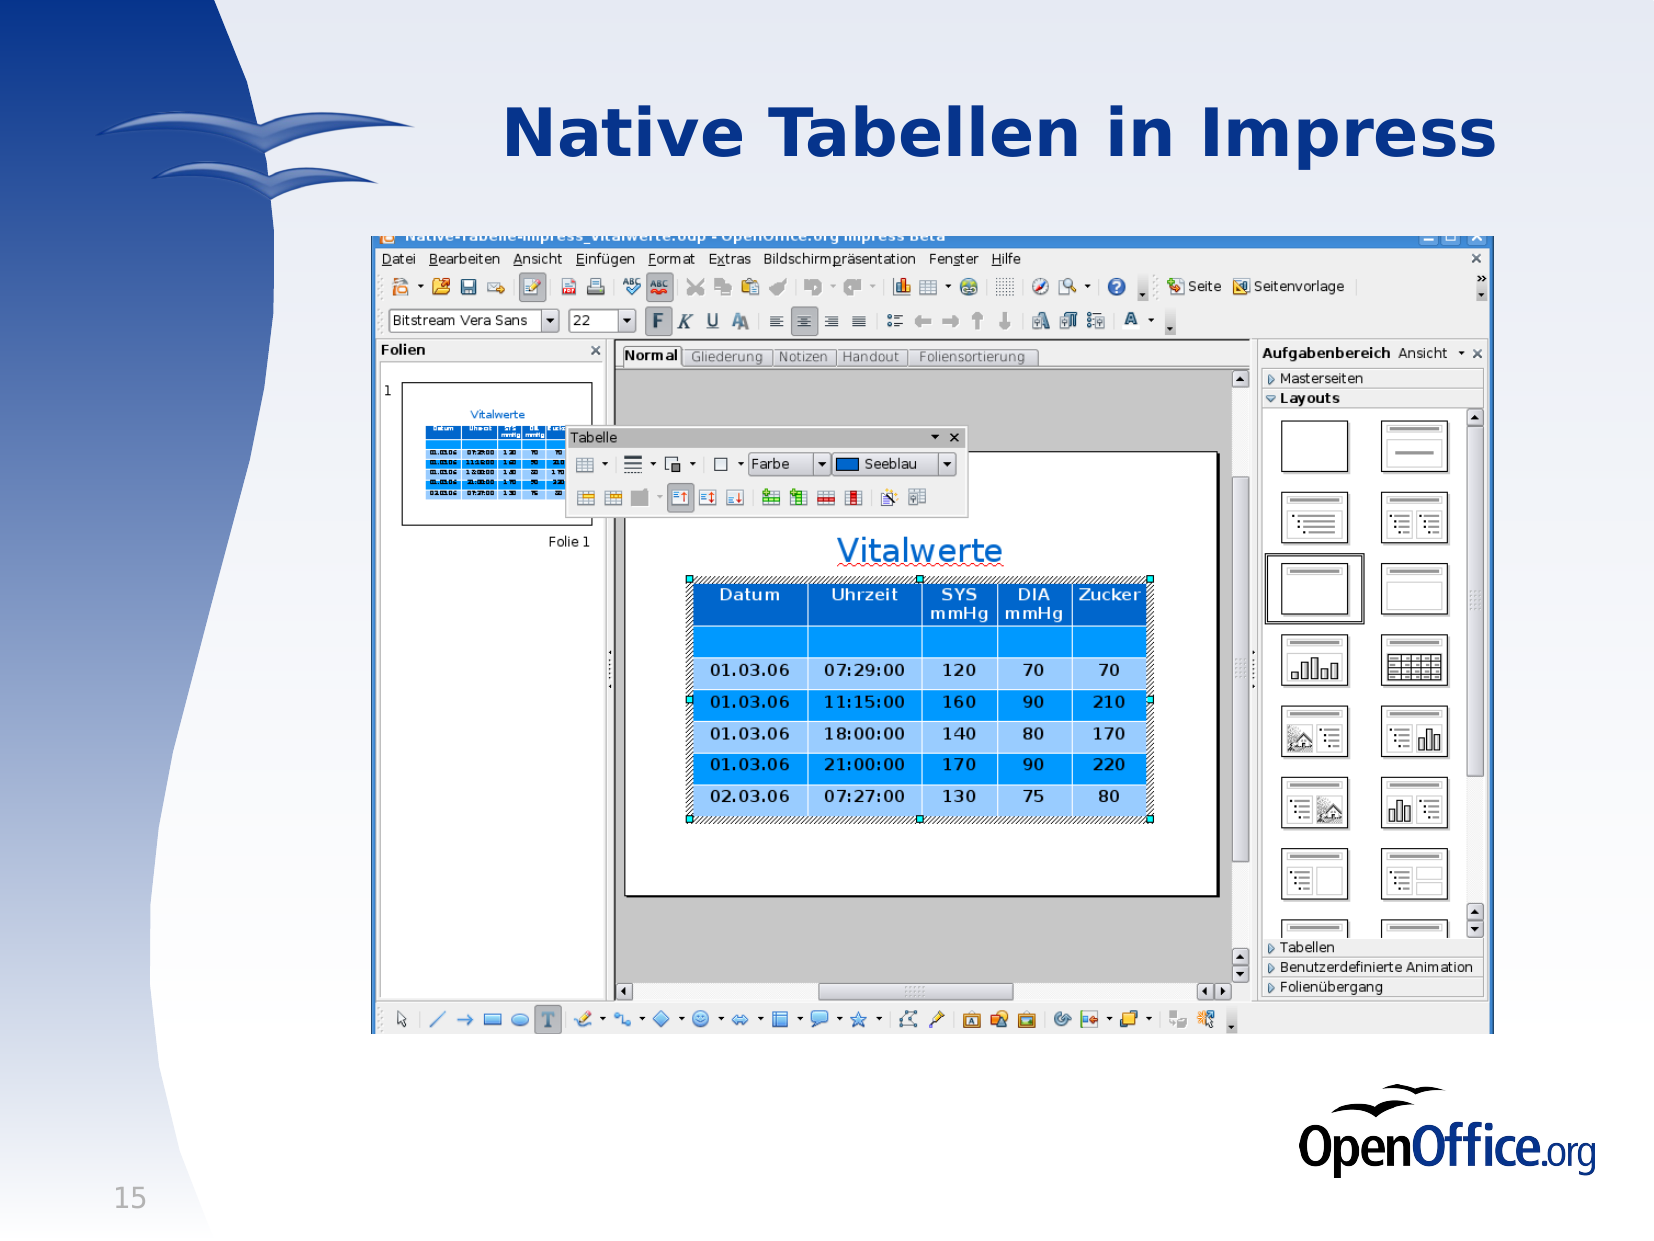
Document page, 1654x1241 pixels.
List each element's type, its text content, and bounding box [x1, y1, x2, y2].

title Native Tabellen in Impress [436, 94, 1565, 173]
chart [295, 236, 1565, 1034]
picture [1299, 1084, 1595, 1178]
picture [95, 100, 416, 162]
picture [152, 161, 379, 201]
